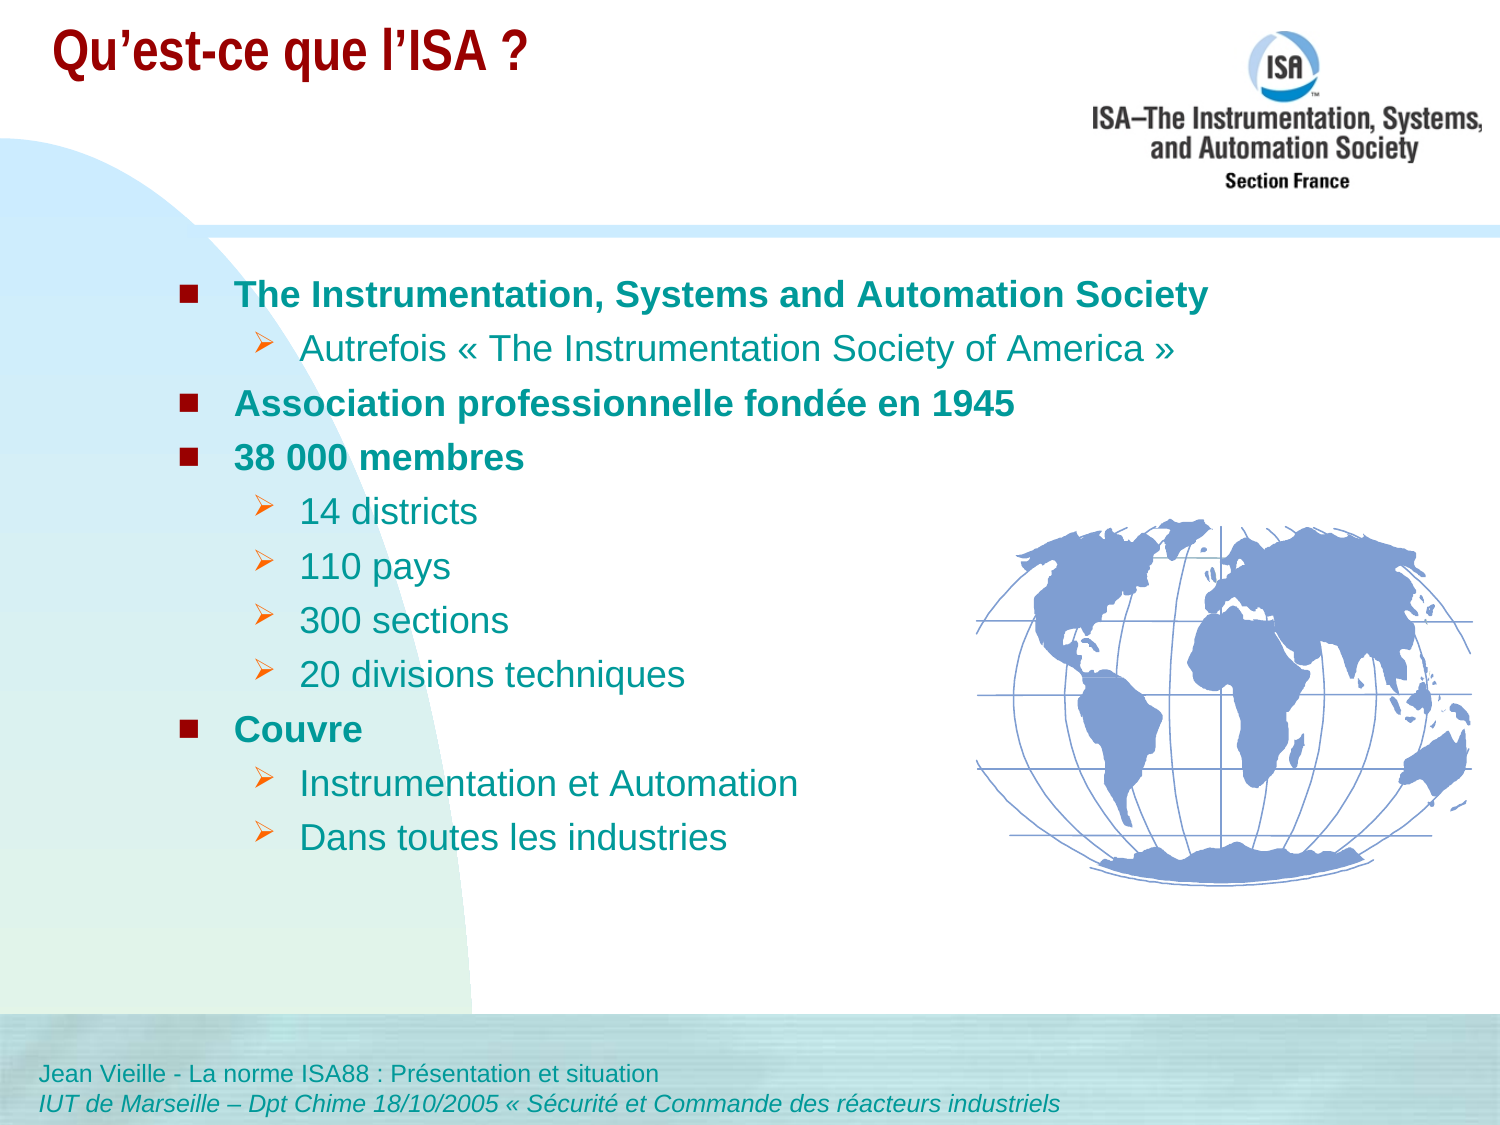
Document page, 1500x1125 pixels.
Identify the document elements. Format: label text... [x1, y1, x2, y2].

title Qu’est-ce que l’ISA ? [37, 12, 1088, 201]
list The Instrumentation, Systems and Automation Society Autrefois « The Instrumentation Society of America » Association professionnelle fondée en 1945 38 000 membres 14 districts 110 pays 300 sections 20 divisions techniques Couvre Instrumentation et Automation Dans toutes les industries [162, 262, 1453, 1000]
picture [0, 1014, 1500, 1125]
picture [1092, 31, 1483, 194]
picture [975, 517, 1474, 888]
